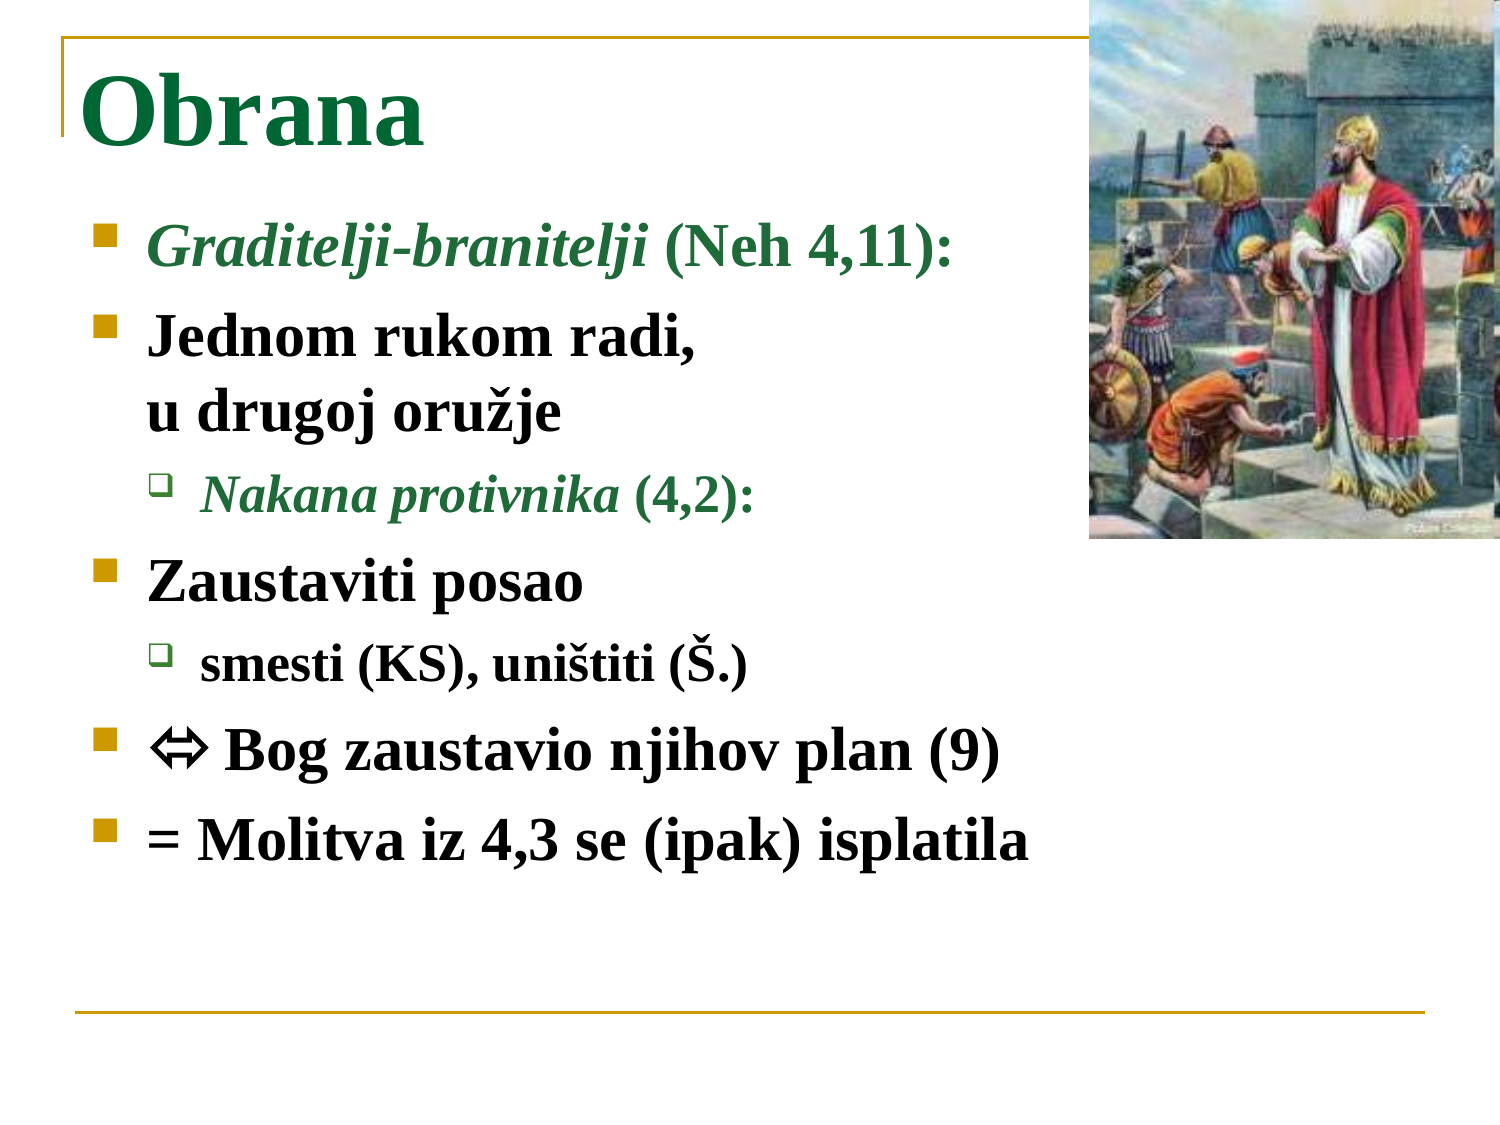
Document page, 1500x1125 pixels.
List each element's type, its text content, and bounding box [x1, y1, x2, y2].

picture [1089, 0, 1500, 539]
title Obrana [63, 33, 1089, 221]
list Graditelji-branitelji (Neh 4,11): Jednom rukom radi, u drugoj oružje Nakana protivnika (4,2): Zaustaviti posao smesti (KS), uništiti (Š.)  Bog zaustavio njihov plan (9) = Molitva iz 4,3 se (ipak) isplatila [75, 196, 1500, 1006]
